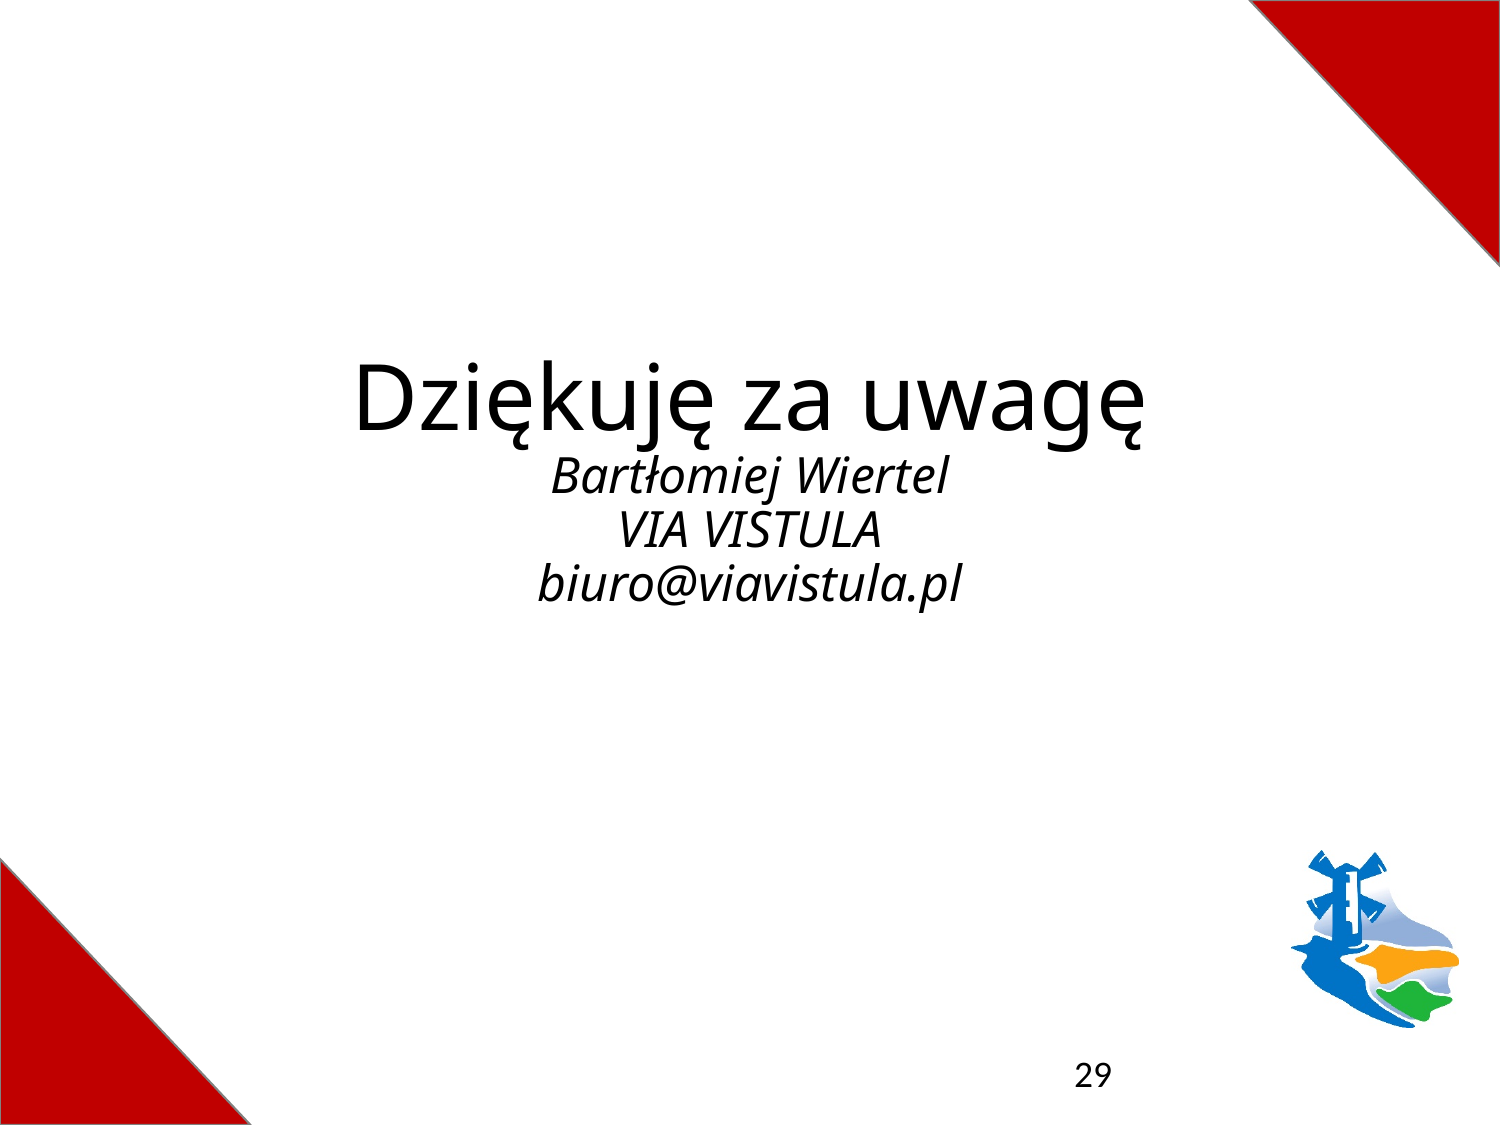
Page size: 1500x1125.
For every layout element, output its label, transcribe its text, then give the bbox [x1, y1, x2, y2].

text_box [1249, 0, 1500, 266]
text_box [0, 859, 251, 1125]
title Dziękuję za uwagę Bartłomiej Wiertel VIA VISTULA biuro@viavistula.pl [0, 344, 1500, 774]
slide_number 25 [1059, 1042, 1397, 1103]
picture [1291, 850, 1459, 1028]
